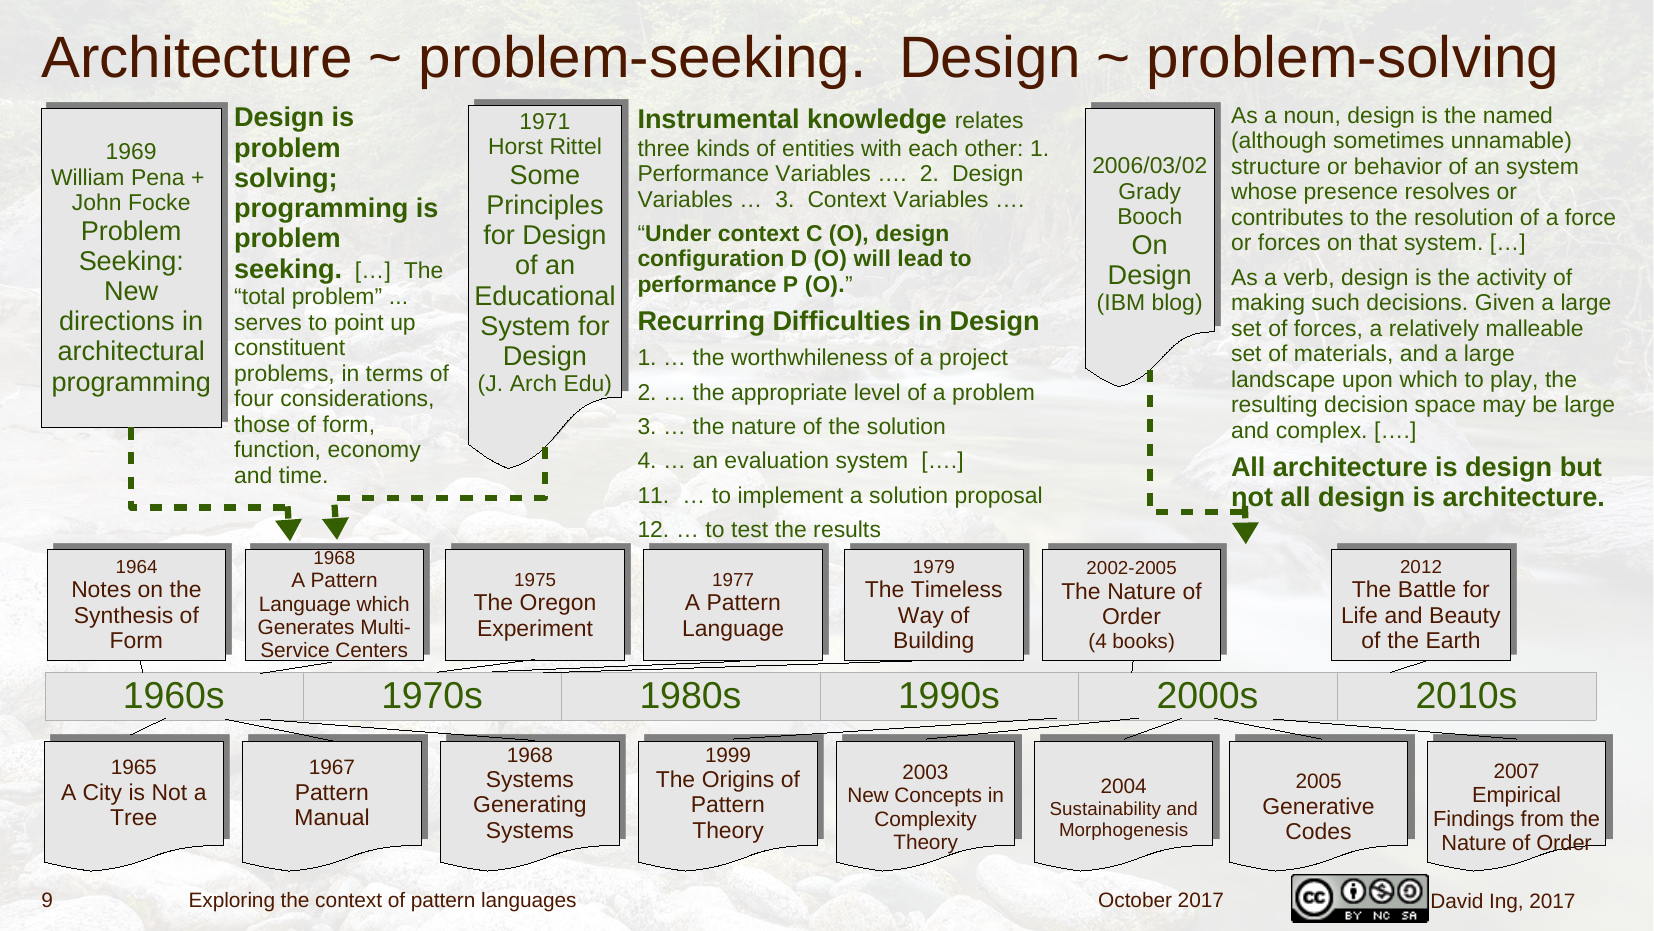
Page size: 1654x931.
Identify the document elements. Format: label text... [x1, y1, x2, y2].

text_box Instrumental knowledge relates three kinds of entities with each other: 1. Performance Variables …. 2. Design Variables … 3. Context Variables …. “Under context C (O), design configuration D (O) will lead to performance P (O).” Recurring Difficulties in Design 1. … the worthwhileness of a project 2. … the appropriate level of a problem 3. … the nature of the solution 4. … an evaluation system [….] 11. … to implement a solution proposal 12. … to test the results [622, 95, 1080, 549]
text_box 2003 New Concepts in Complexity Theory [836, 741, 1015, 872]
text_box 1999 The Origins of Pattern Theory [638, 741, 818, 872]
text_box 1968 A Pattern Language which Generates Multi-Service Centers [245, 549, 424, 661]
table_header 1980s [562, 673, 820, 720]
text_box Design is problem solving; programming is problem seeking. […] The “total problem” ... serves to point up constituent problems, in terms of four considerations, those of form, function, economy and time. [219, 94, 466, 493]
text_box 2005 Generative Codes [1229, 741, 1408, 872]
text_box 1975 The Oregon Experiment [445, 549, 625, 661]
text_box 1971 Horst Rittel Some Principles for Design of an Educational System for Design (J. Arch Edu) [468, 105, 622, 469]
picture [0, 0, 1654, 931]
text_box 2006/03/02 Grady Booch On Design (IBM blog) [1085, 108, 1215, 387]
text_box 2004 Sustainability and Morphogenesis [1034, 741, 1213, 872]
table_header 2010s [1338, 673, 1596, 720]
text_box 2002-2005 The Nature of Order (4 books) [1042, 549, 1221, 661]
table_header 1970s [304, 673, 561, 720]
table_header 1990s [821, 673, 1078, 720]
table_header 1960s [46, 673, 303, 720]
table_header 2000s [1079, 673, 1337, 720]
text_box 2012 The Battle for Life and Beauty of the Earth [1331, 549, 1511, 661]
text_box 2007 Empirical Findings from the Nature of Order [1427, 741, 1606, 872]
text_box 1977 A Pattern Language [643, 549, 823, 661]
text_box 1964 Notes on the Synthesis of Form [47, 549, 226, 661]
text_box 1965 A City is Not a Tree [44, 741, 224, 872]
text_box 1967 Pattern Manual [242, 741, 422, 872]
text_box As a noun, design is the named (although sometimes unnamable) structure or behavior of an system whose presence resolves or contributes to the resolution of a force or forces on that system. […] As a verb, design is the activity of making such decisions. Given a large set of forces, a relatively malleable set of materials, and a large landscape upon which to play, the resulting decision space may be large and complex. [….] All architecture is design but not all design is architecture. [1216, 95, 1633, 519]
title Architecture ~ problem-seeking. Design ~ problem-solving [41, 30, 1613, 181]
text_box 1968 Systems Generating Systems [440, 741, 620, 872]
text_box 1979 The Timeless Way of Building [844, 549, 1024, 661]
text_box 1969 William Pena + John Focke Problem Seeking: New directions in architectural programming [41, 108, 219, 428]
